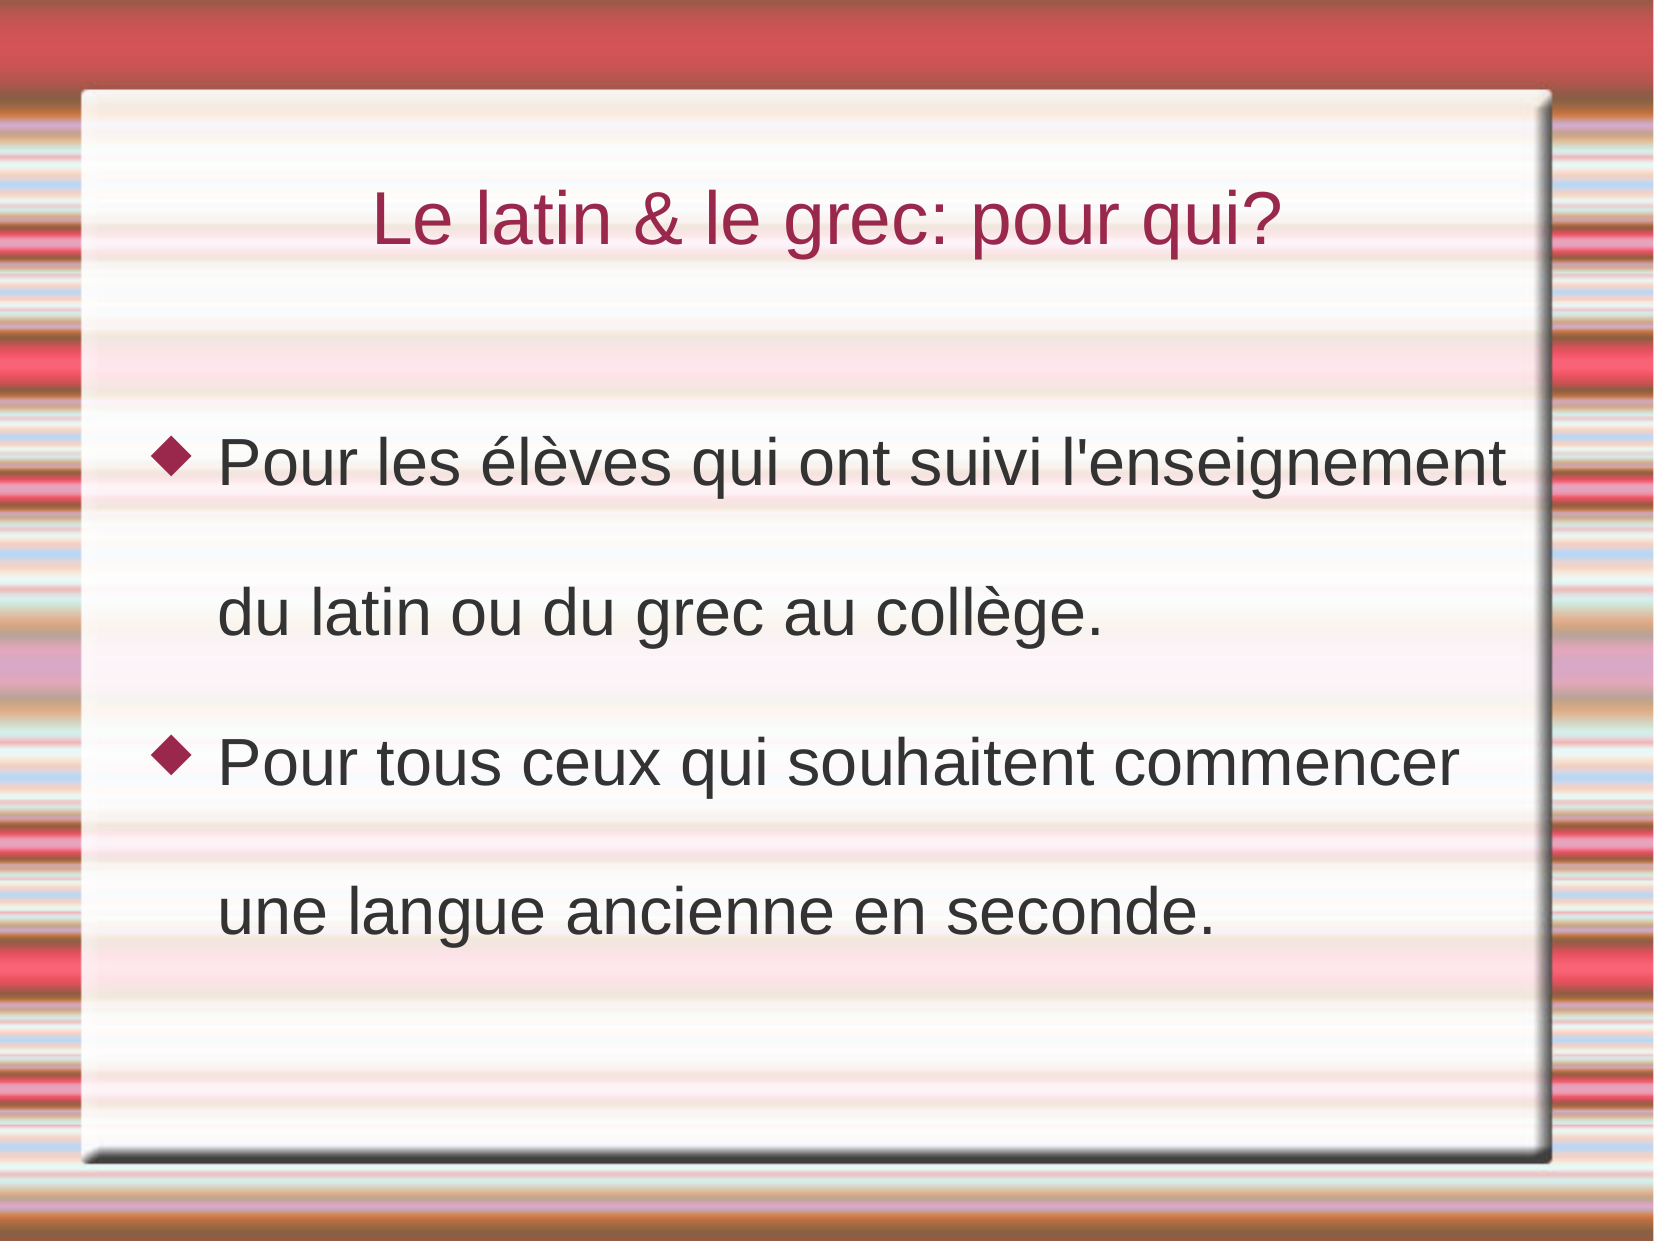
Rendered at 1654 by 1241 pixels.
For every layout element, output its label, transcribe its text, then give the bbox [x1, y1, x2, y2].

list Pour les élèves qui ont suivi l'enseignement du latin ou du grec au collège. Pour tous ceux qui souhaitent commencer une langue ancienne en seconde. [134, 350, 1516, 1133]
picture [0, 0, 1654, 1241]
title Le latin & le grec: pour qui? [121, 114, 1534, 322]
